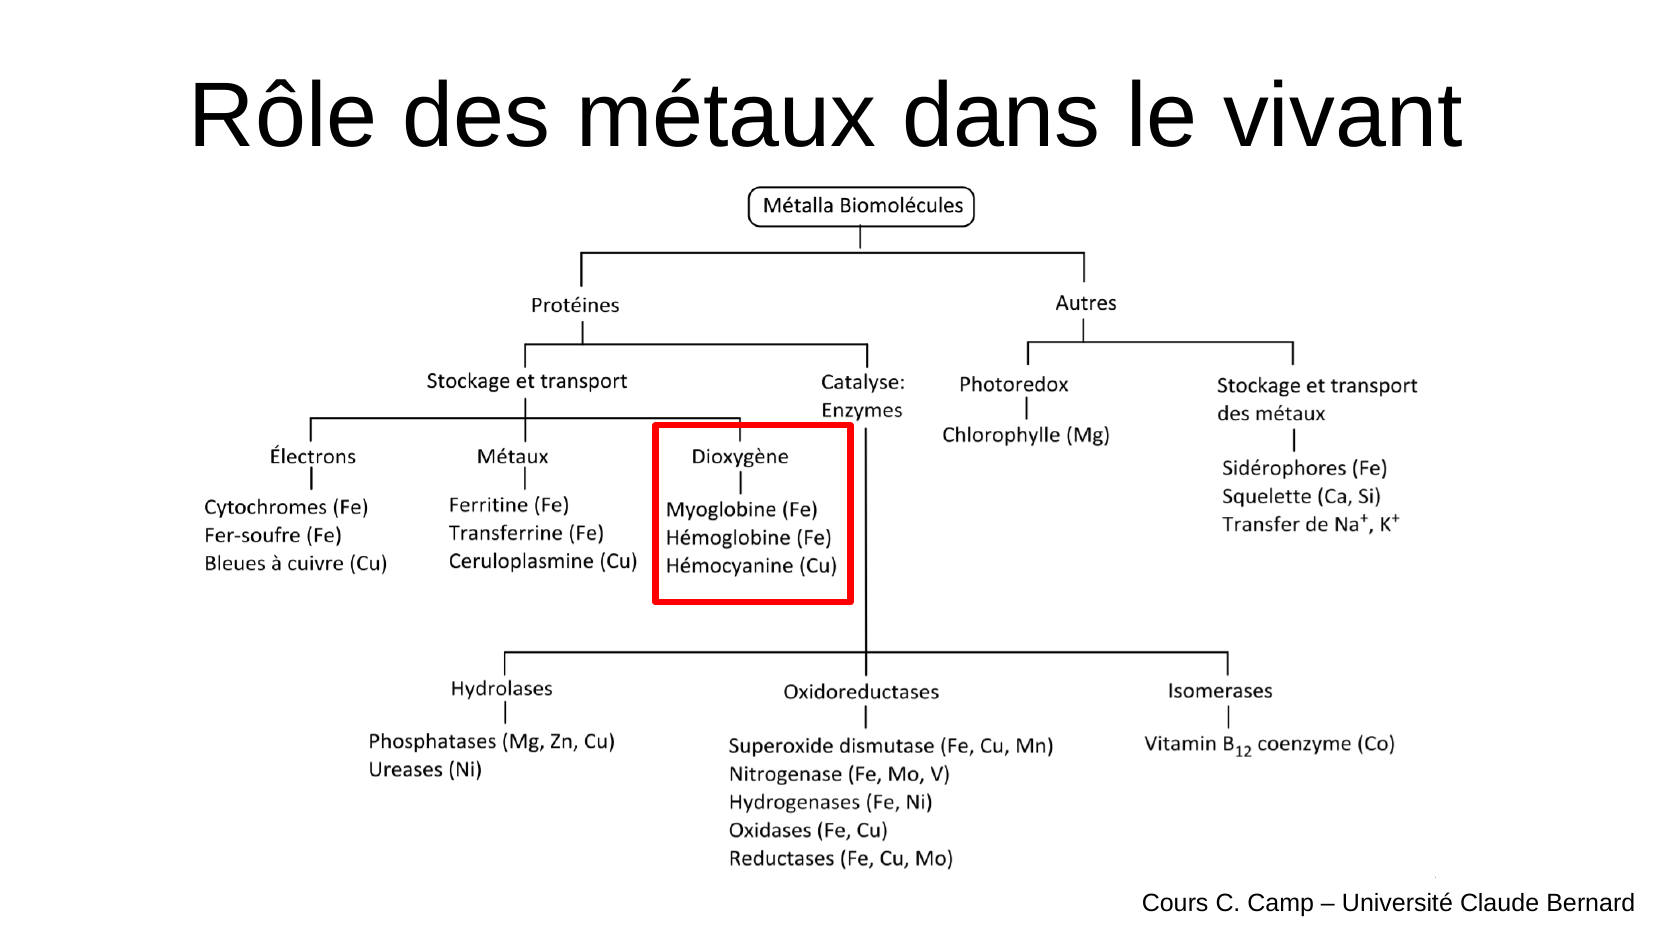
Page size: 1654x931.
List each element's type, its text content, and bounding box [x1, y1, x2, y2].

text_box Cours C. Camp – Université Claude Bernard [1127, 881, 1654, 931]
picture [188, 177, 1436, 878]
title Rôle des métaux dans le vivant [82, 37, 1571, 193]
